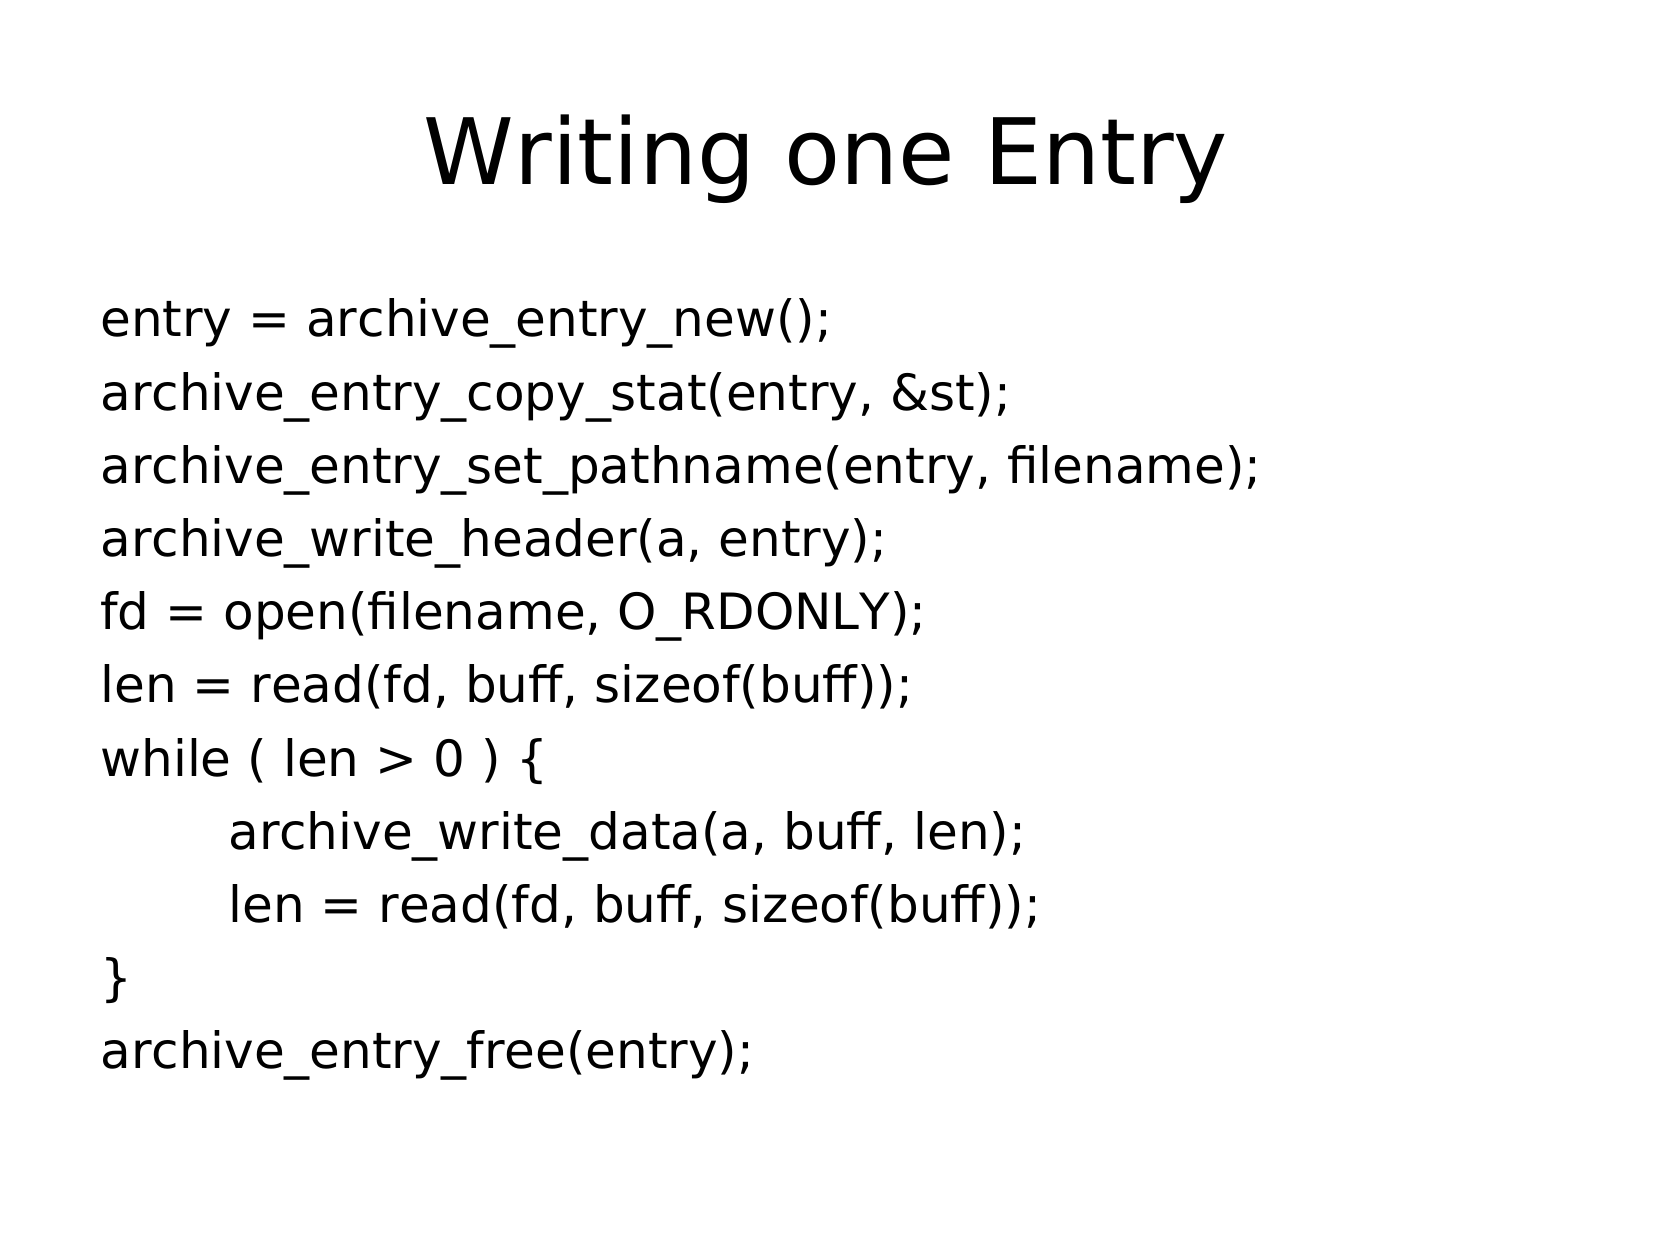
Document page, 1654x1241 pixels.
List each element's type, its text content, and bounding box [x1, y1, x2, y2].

list entry = archive_entry_new(); archive_entry_copy_stat(entry, &st); archive_entry_set_pathname(entry, filename); archive_write_header(a, entry); fd = open(filename, O_RDONLY); len = read(fd, buff, sizeof(buff)); while ( len > 0 ) { archive_write_data(a, buff, len); len = read(fd, buff, sizeof(buff)); } archive_entry_free(entry); [82, 290, 1571, 1094]
title Writing one Entry [82, 49, 1571, 257]
